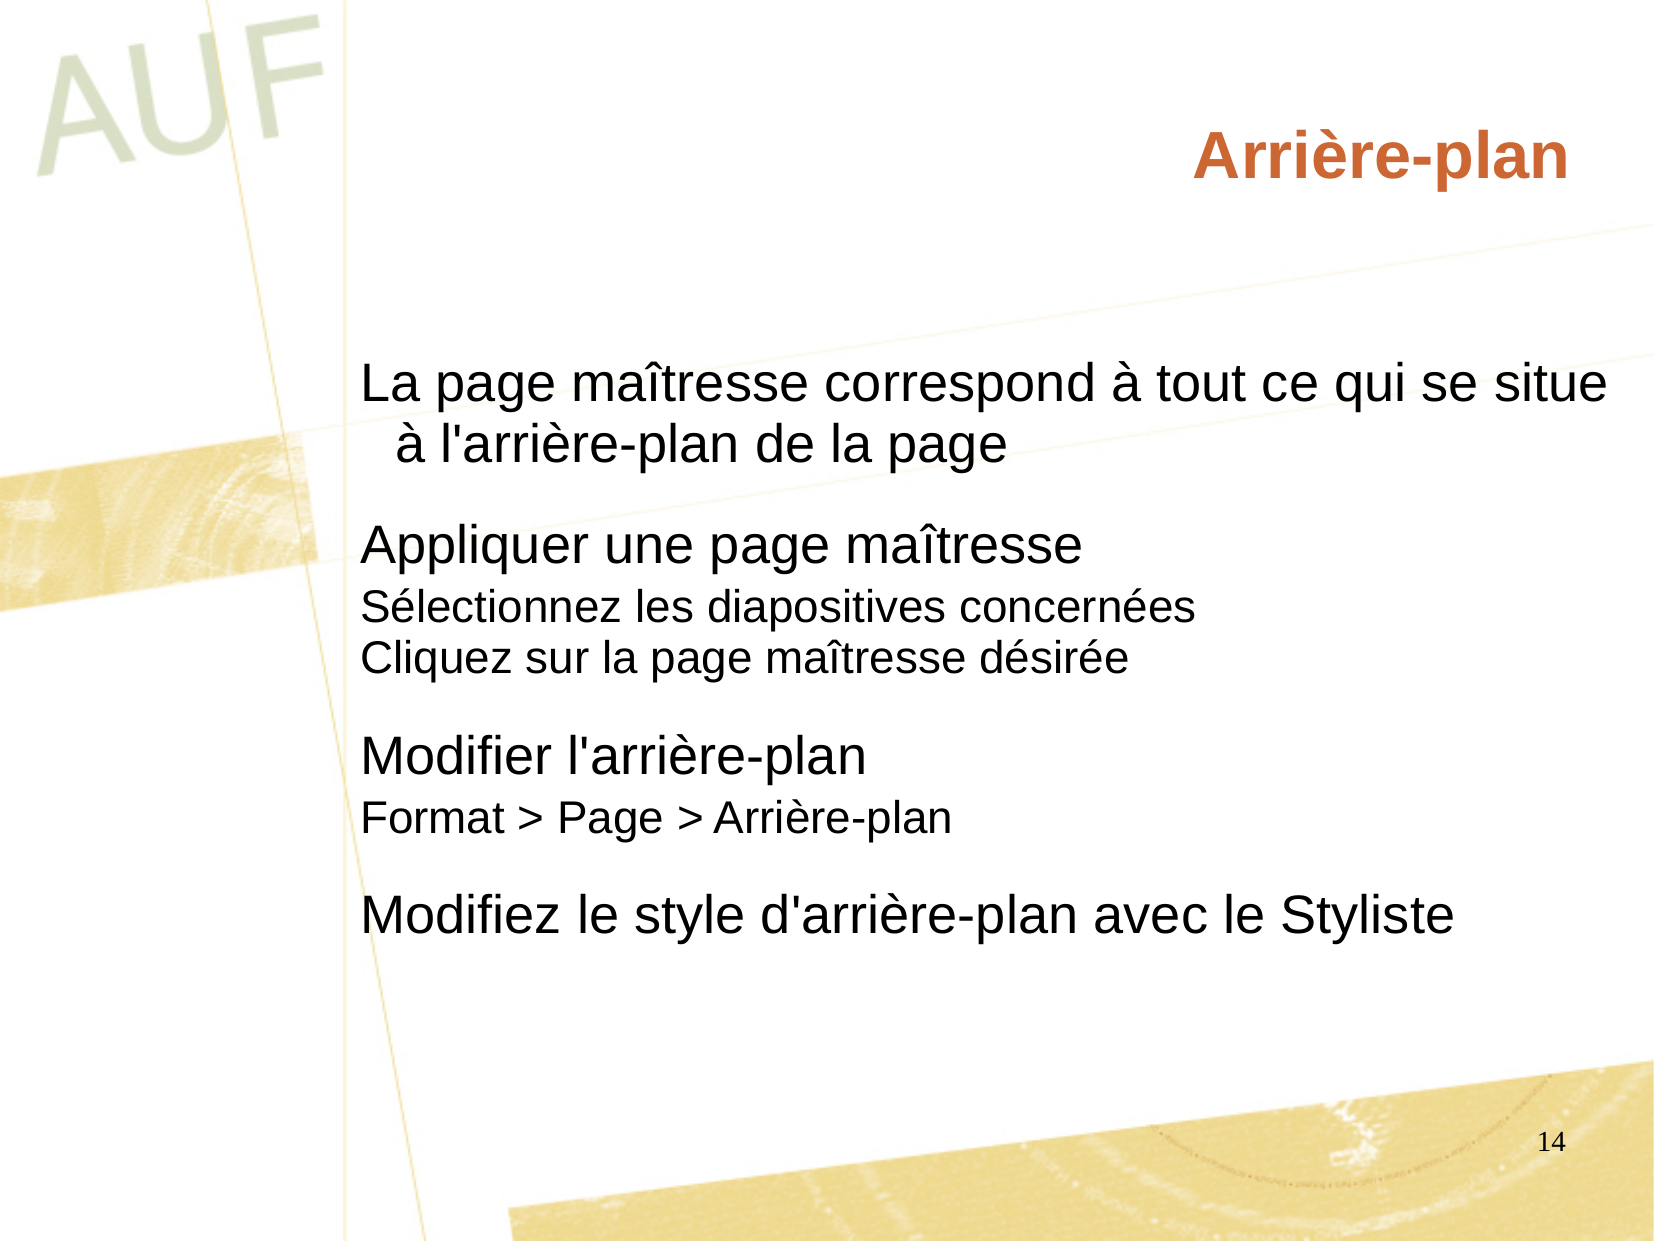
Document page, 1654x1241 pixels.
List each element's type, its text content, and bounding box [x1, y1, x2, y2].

picture [0, 0, 1654, 1241]
subtitle La page maîtresse correspond à tout ce qui se situe à l'arrière-plan de la page Appliquer une page maîtresse Sélectionnez les diapositives concernées Cliquez sur la page maîtresse désirée Modifier l'arrière-plan Format > Page > Arrière-plan Modifiez le style d'arrière-plan avec le Styliste [324, 352, 1625, 945]
title Arrière-plan [324, 59, 1571, 252]
